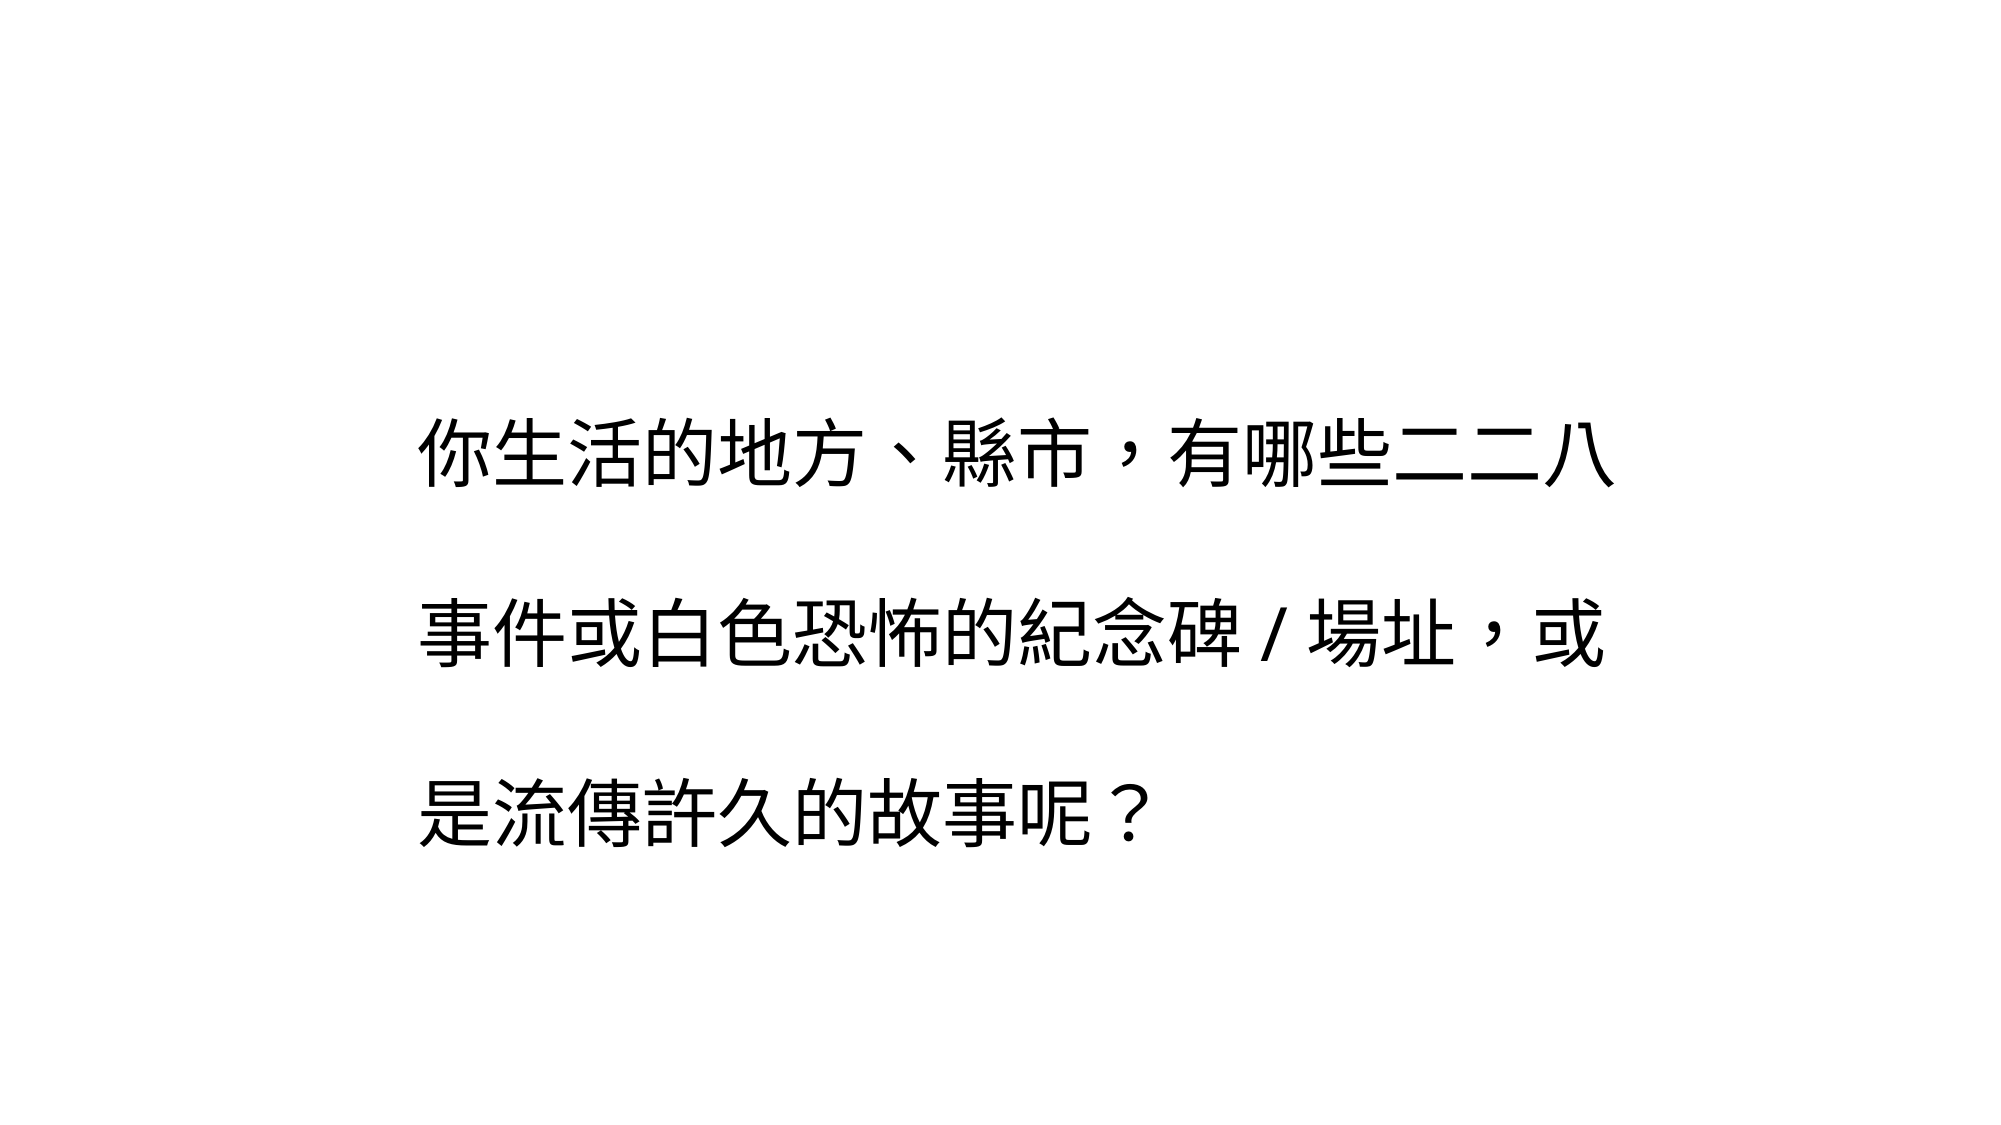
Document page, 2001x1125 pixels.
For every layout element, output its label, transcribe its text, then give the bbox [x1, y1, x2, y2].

title 你生活的地方、縣市，有哪些二二八事件或白色恐怖的紀念碑/場址，或是流傳許久的故事呢？ [402, 273, 1670, 1080]
